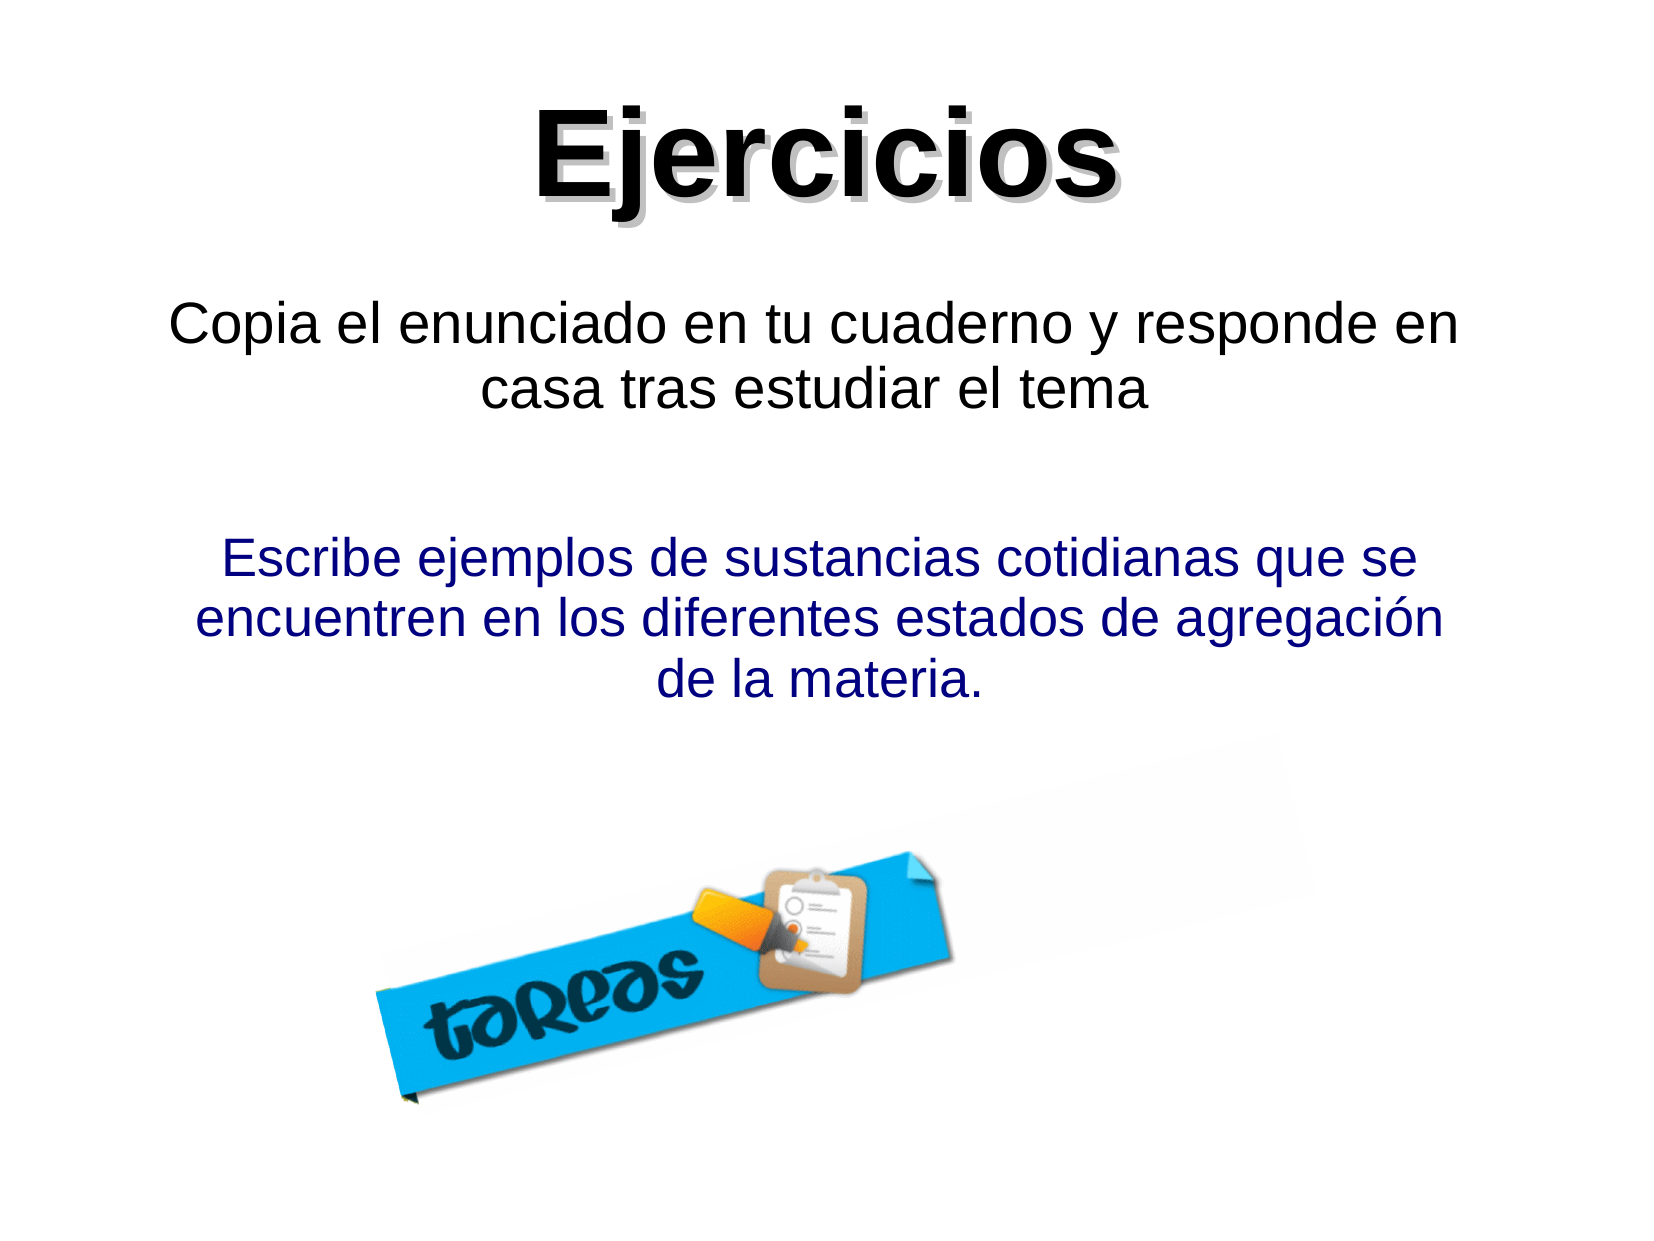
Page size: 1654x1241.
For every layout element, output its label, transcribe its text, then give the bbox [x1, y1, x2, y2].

text_box Escribe ejemplos de sustancias cotidianas que se encuentren en los diferentes estados de agregación de la materia. [177, 519, 1465, 717]
text_box Copia el enunciado en tu cuaderno y responde en casa tras estudiar el tema [141, 283, 1489, 429]
picture [366, 732, 1316, 1118]
title Ejercicios [82, 49, 1571, 257]
